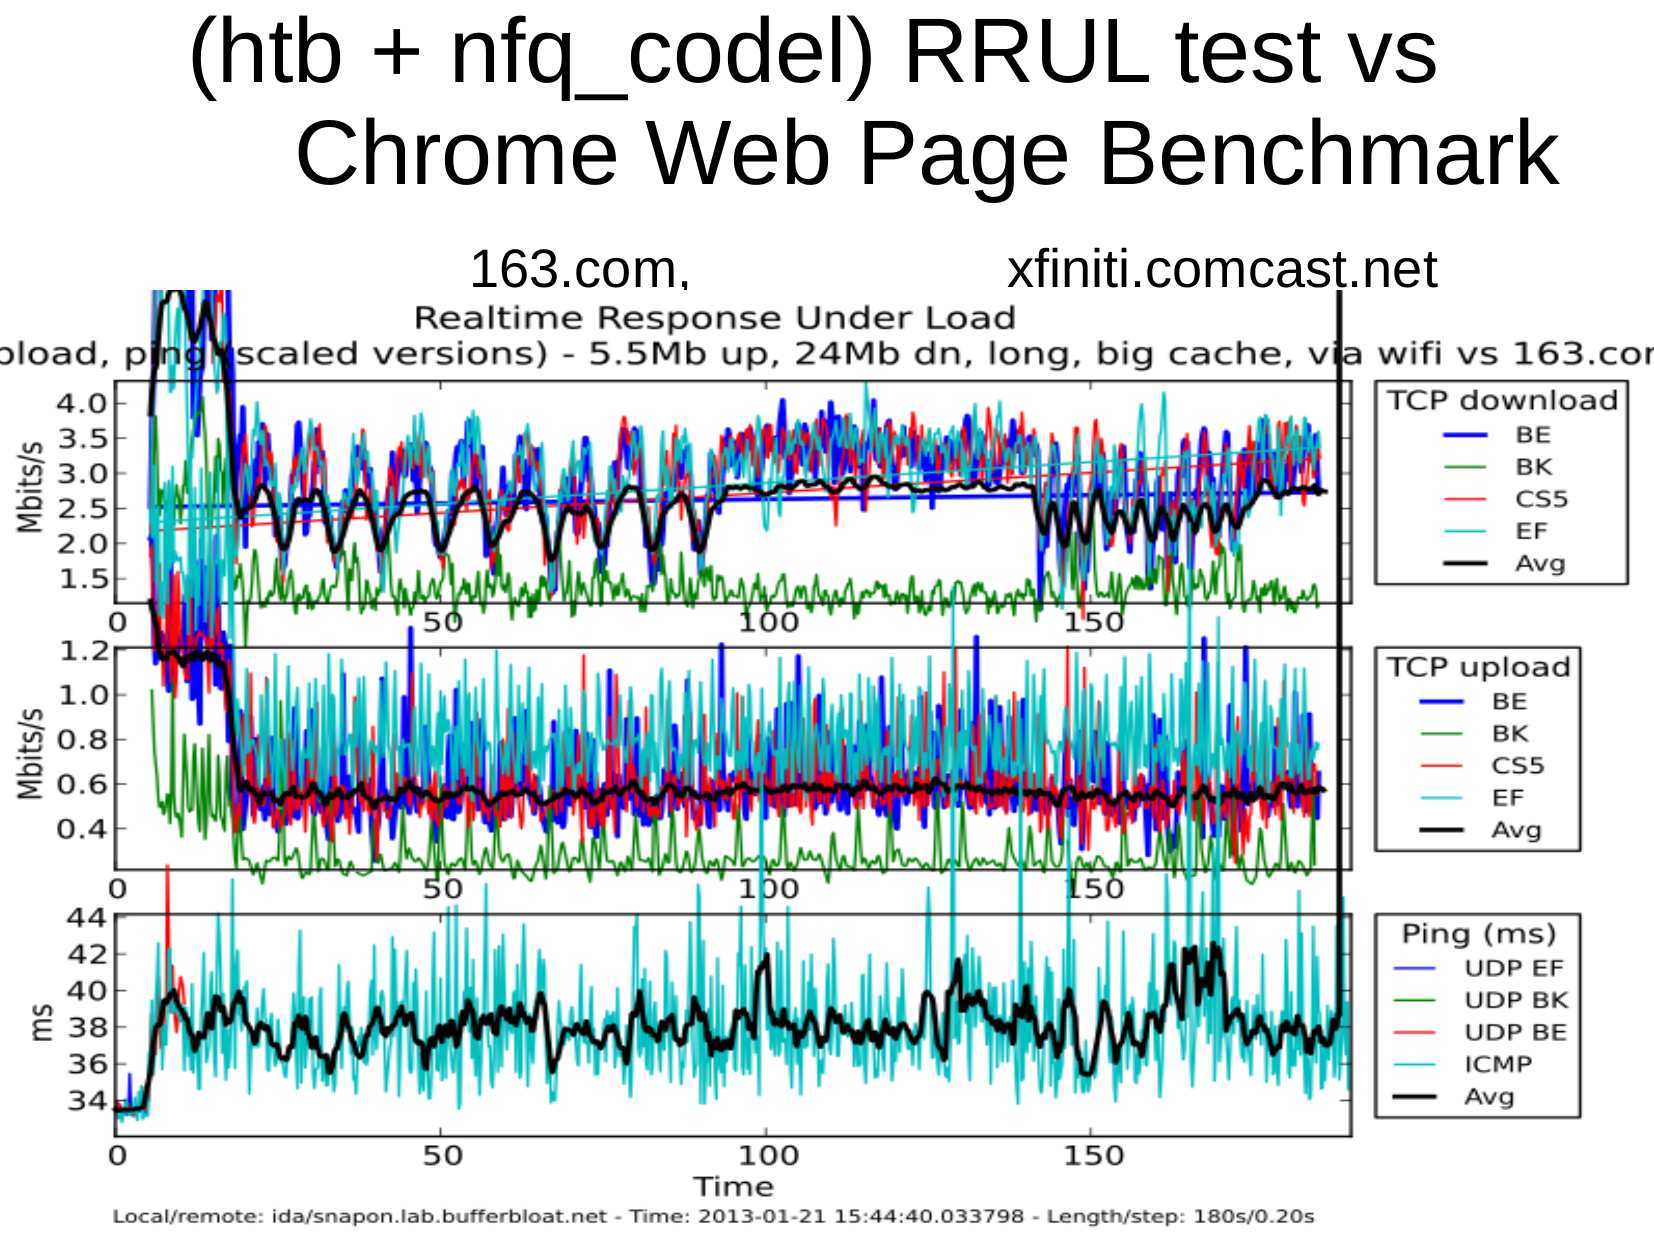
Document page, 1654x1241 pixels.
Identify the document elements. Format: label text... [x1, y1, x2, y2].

title (htb + nfq_codel) RRUL test vs Chrome Web Page Benchmark 163.com, xfiniti.comcast.net [82, 0, 1571, 290]
picture [0, 290, 1654, 1241]
